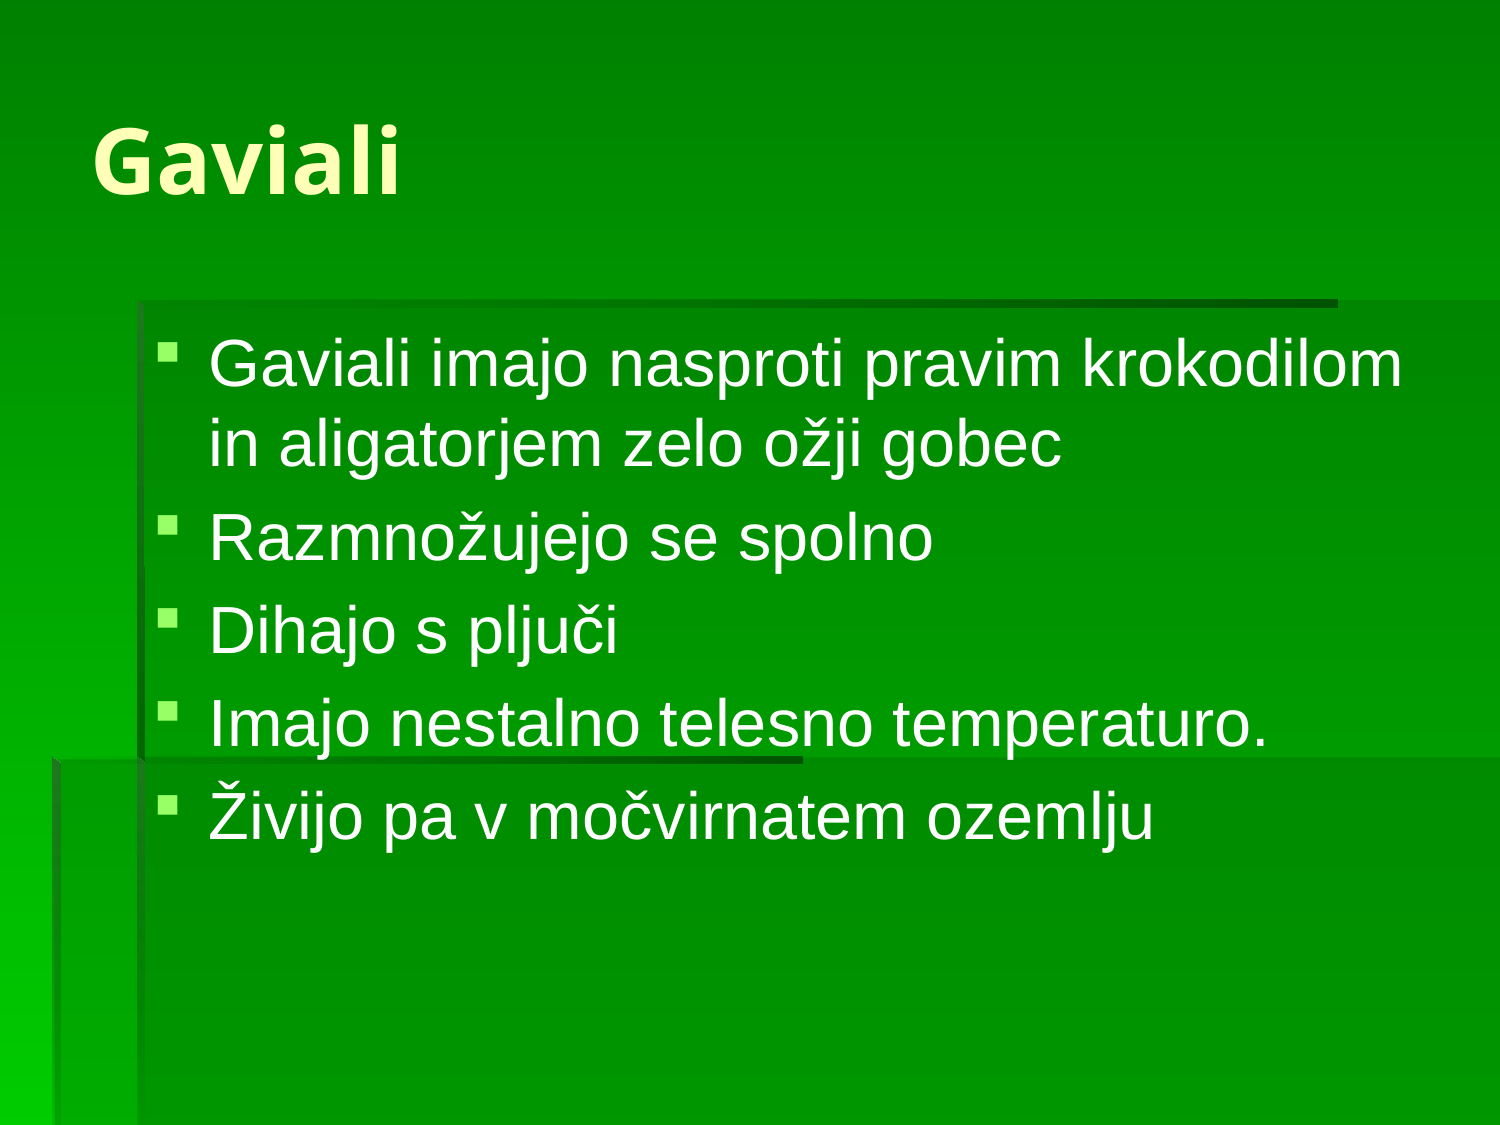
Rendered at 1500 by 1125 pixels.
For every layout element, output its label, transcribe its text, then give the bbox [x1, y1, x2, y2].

list Gaviali imajo nasproti pravim krokodilom in aligatorjem zelo ožji gobec Razmnožujejo se spolno Dihajo s pljuči Imajo nestalno telesno temperaturo. Živijo pa v močvirnatem ozemlju [137, 312, 1451, 1000]
title Gaviali [75, 40, 1451, 275]
